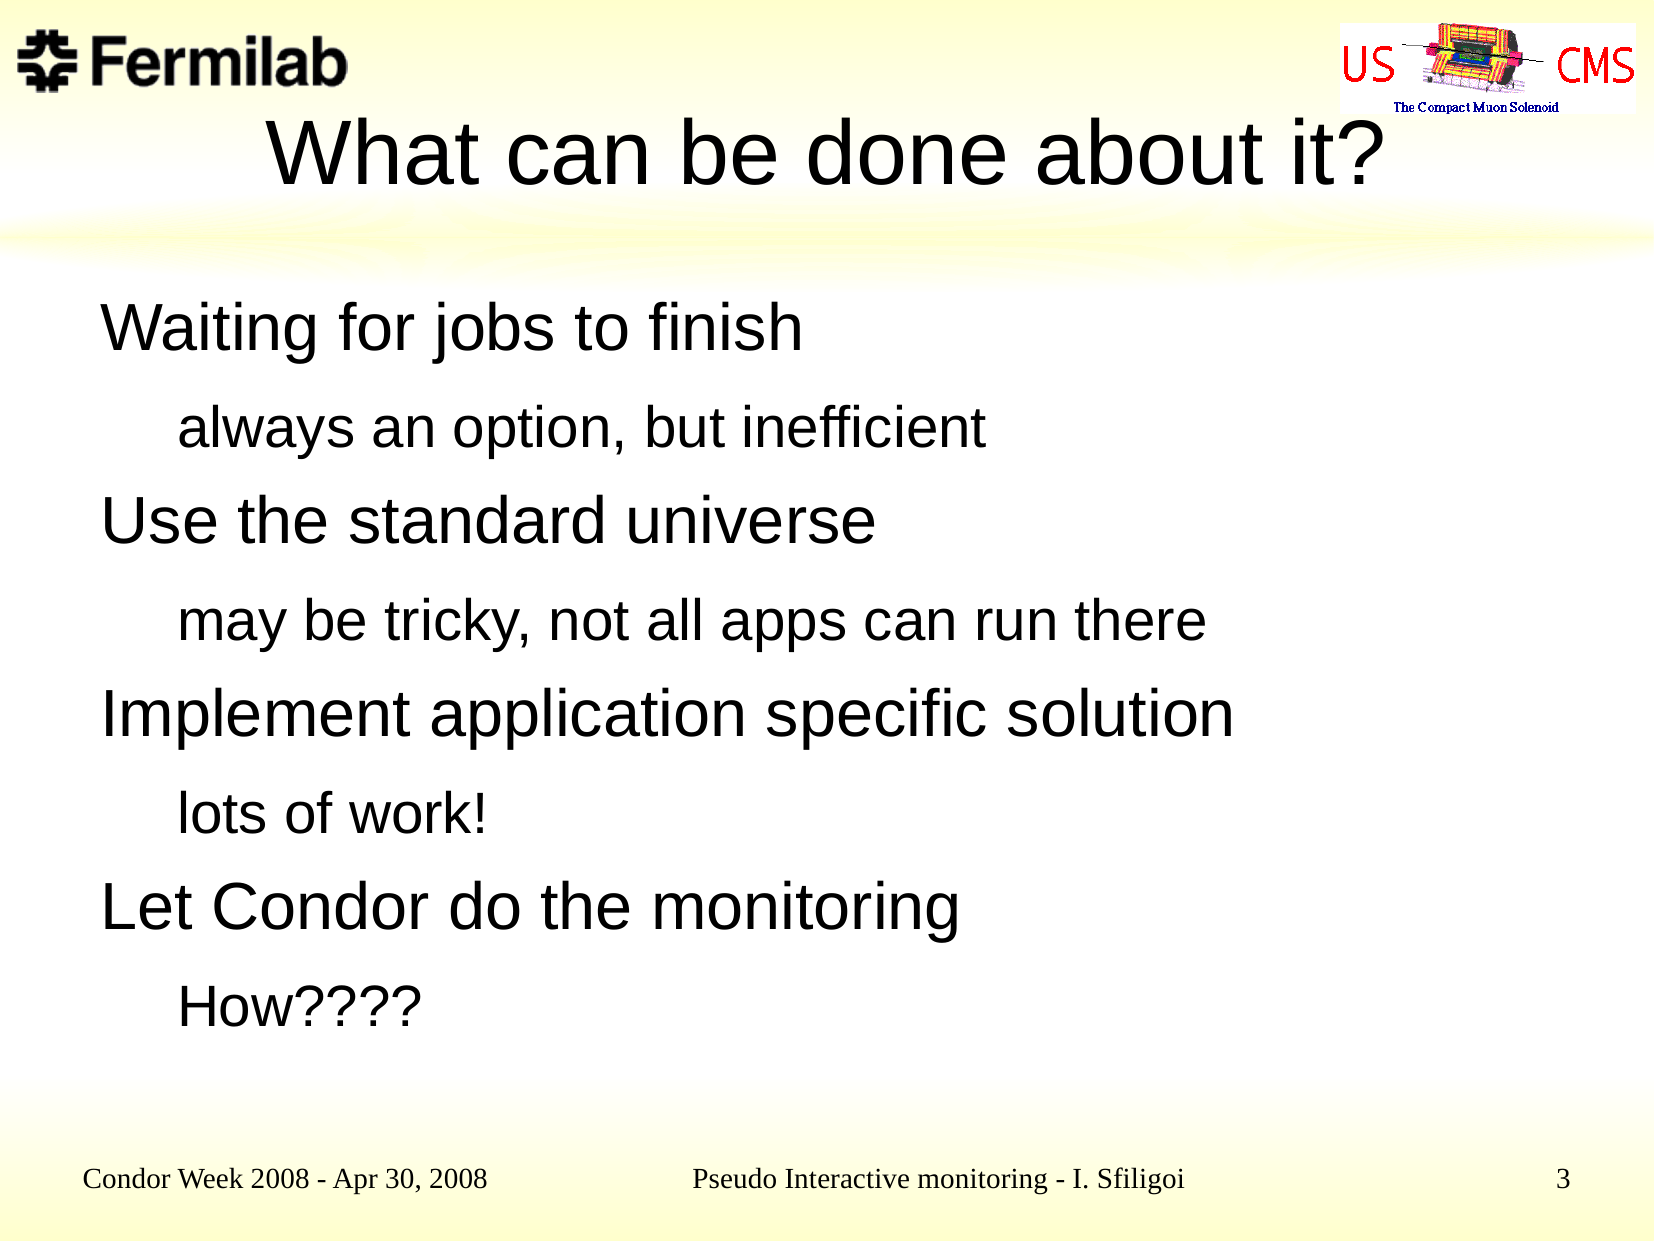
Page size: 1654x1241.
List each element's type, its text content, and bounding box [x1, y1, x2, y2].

picture [17, 29, 348, 93]
picture [1340, 23, 1636, 114]
title What can be done about it? [82, 49, 1571, 257]
list Waiting for jobs to finish always an option, but inefficient Use the standard universe may be tricky, not all apps can run there Implement application specific solution lots of work! Let Condor do the monitoring How???? [82, 290, 1571, 1109]
